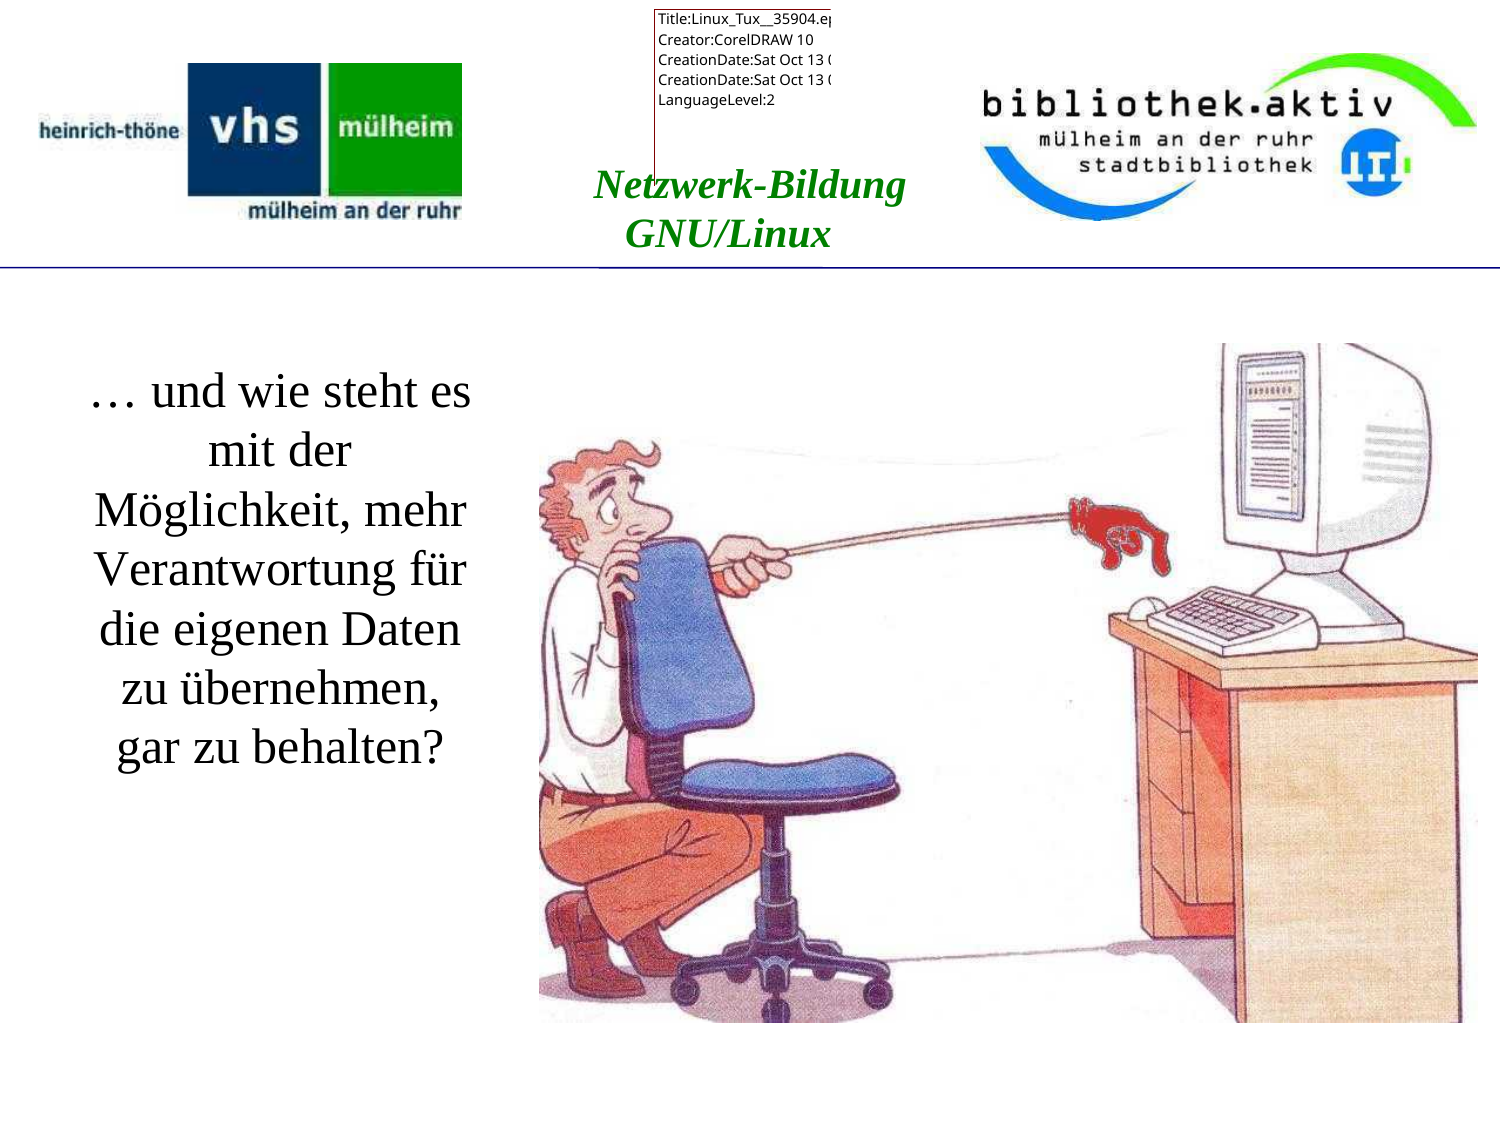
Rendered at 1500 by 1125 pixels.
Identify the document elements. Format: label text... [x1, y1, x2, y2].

text_box … und wie steht es mit der Möglichkeit, mehr Verantwortung für die eigenen Daten zu übernehmen, gar zu behalten? [74, 352, 488, 809]
picture [38, 63, 462, 220]
picture [653, 8, 831, 151]
picture [980, 53, 1477, 221]
picture [539, 343, 1478, 1023]
text_box Netzwerk-Bildung GNU/Linux [578, 151, 934, 266]
